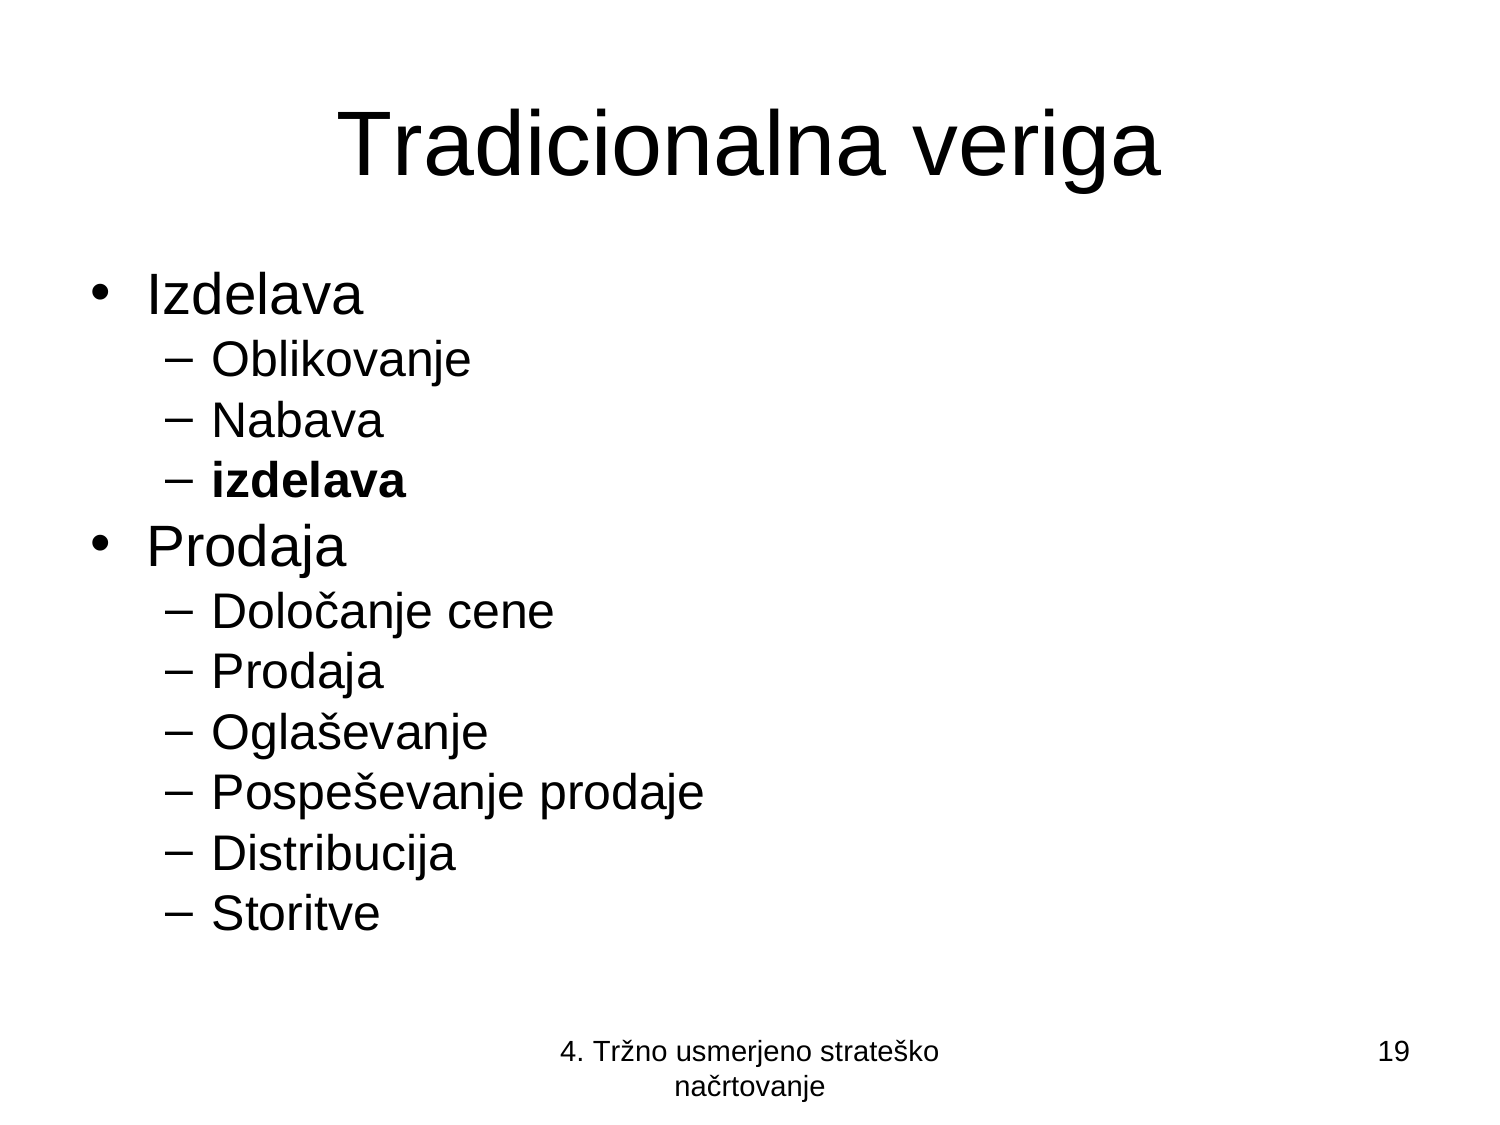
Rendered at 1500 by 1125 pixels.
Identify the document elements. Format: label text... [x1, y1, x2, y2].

list Izdelava Oblikovanje Nabava izdelava Prodaja Določanje cene Prodaja Oglaševanje Pospeševanje prodaje Distribucija Storitve [75, 262, 1426, 1016]
text_box 4. Tržno usmerjeno strateško načrtovanje [512, 1024, 988, 1103]
title Tradicionalna veriga [75, 45, 1426, 233]
text_box <number> [1074, 1024, 1426, 1103]
